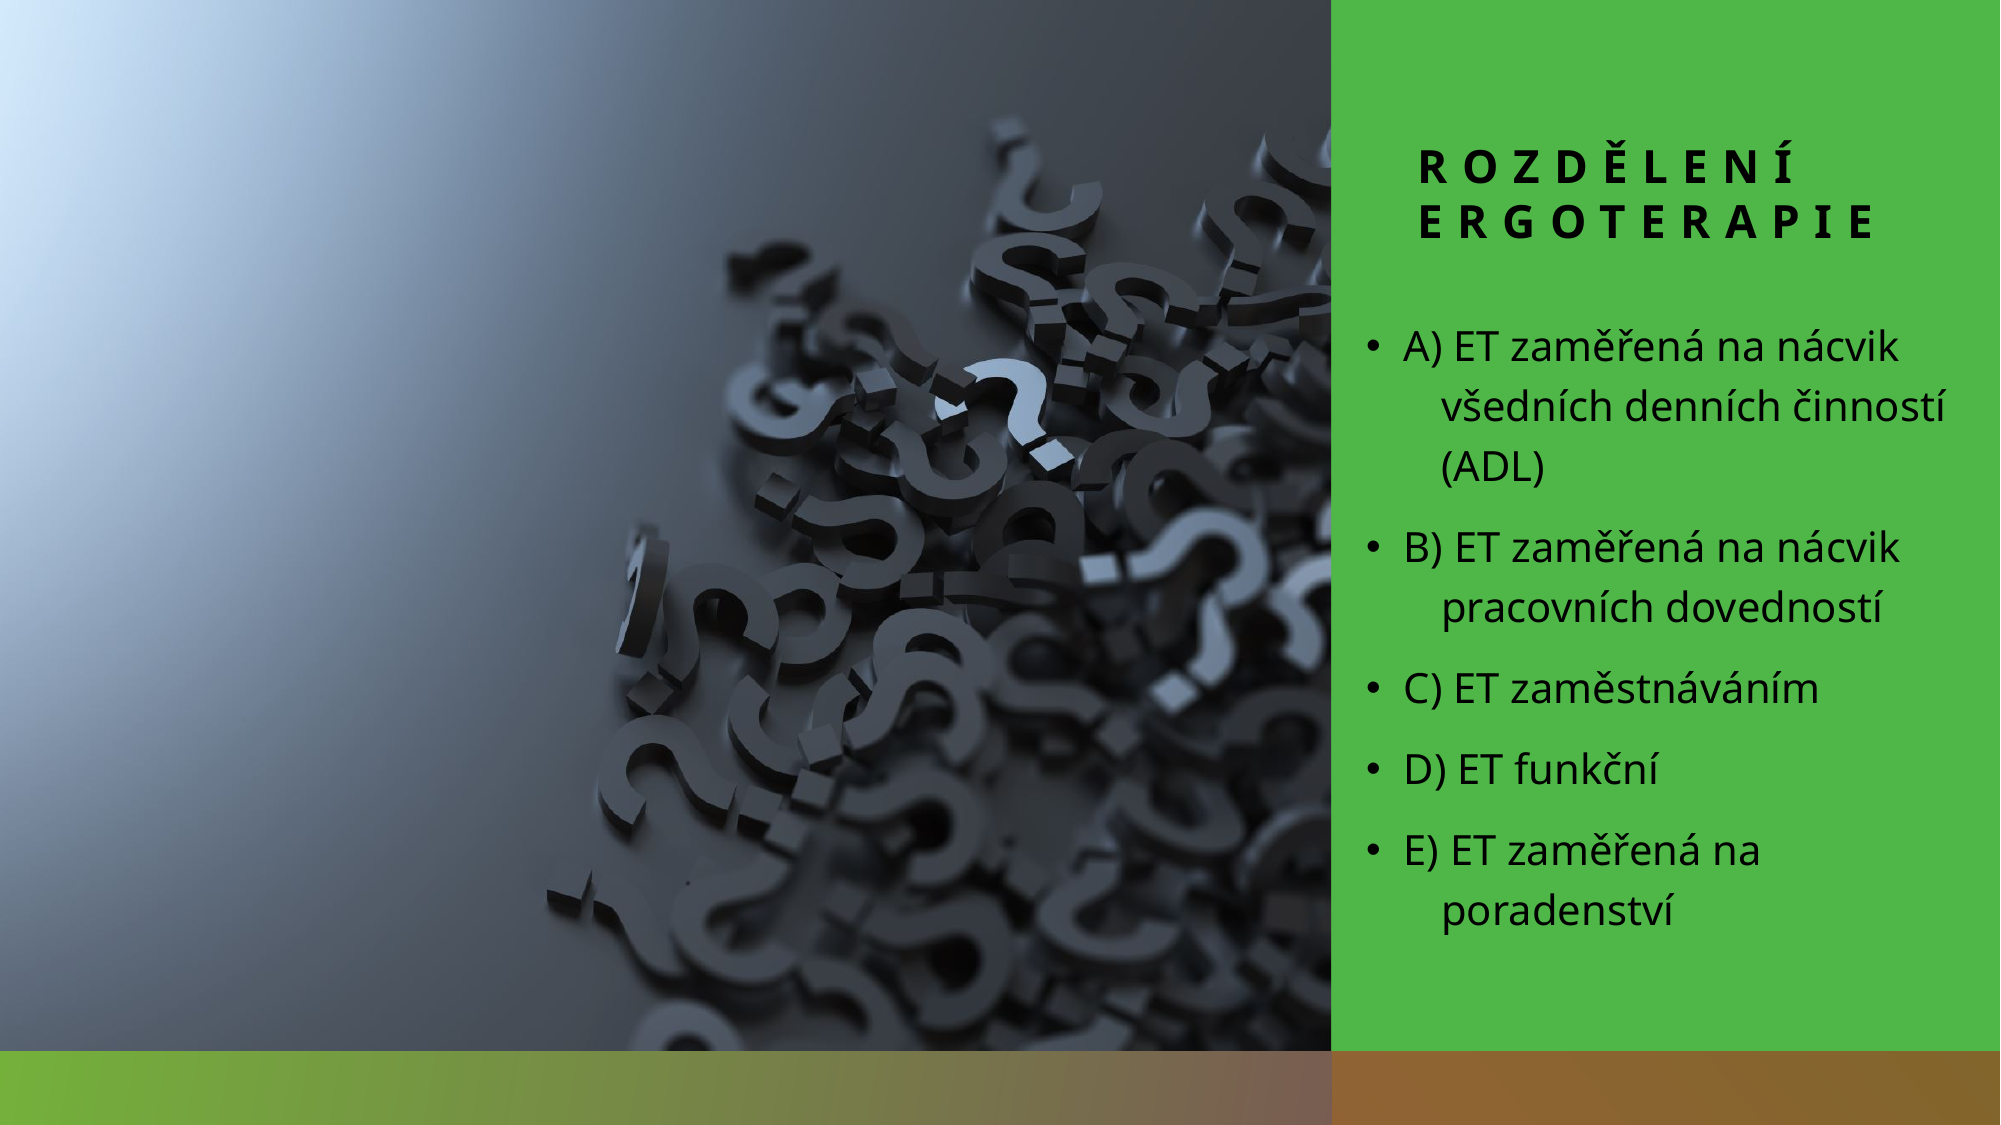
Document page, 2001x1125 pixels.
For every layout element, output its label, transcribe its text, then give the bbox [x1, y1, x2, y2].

list A) ET zaměřená na nácvik všedních denních činností (ADL) B) ET zaměřená na nácvik pracovních dovedností C) ET zaměstnáváním D) ET funkční E) ET zaměřená na poradenství [1366, 309, 1974, 1036]
text_box [0, 0, 2000, 1125]
title Rozdělení ergoterapie [1417, 75, 1926, 248]
picture [0, 0, 1332, 1051]
